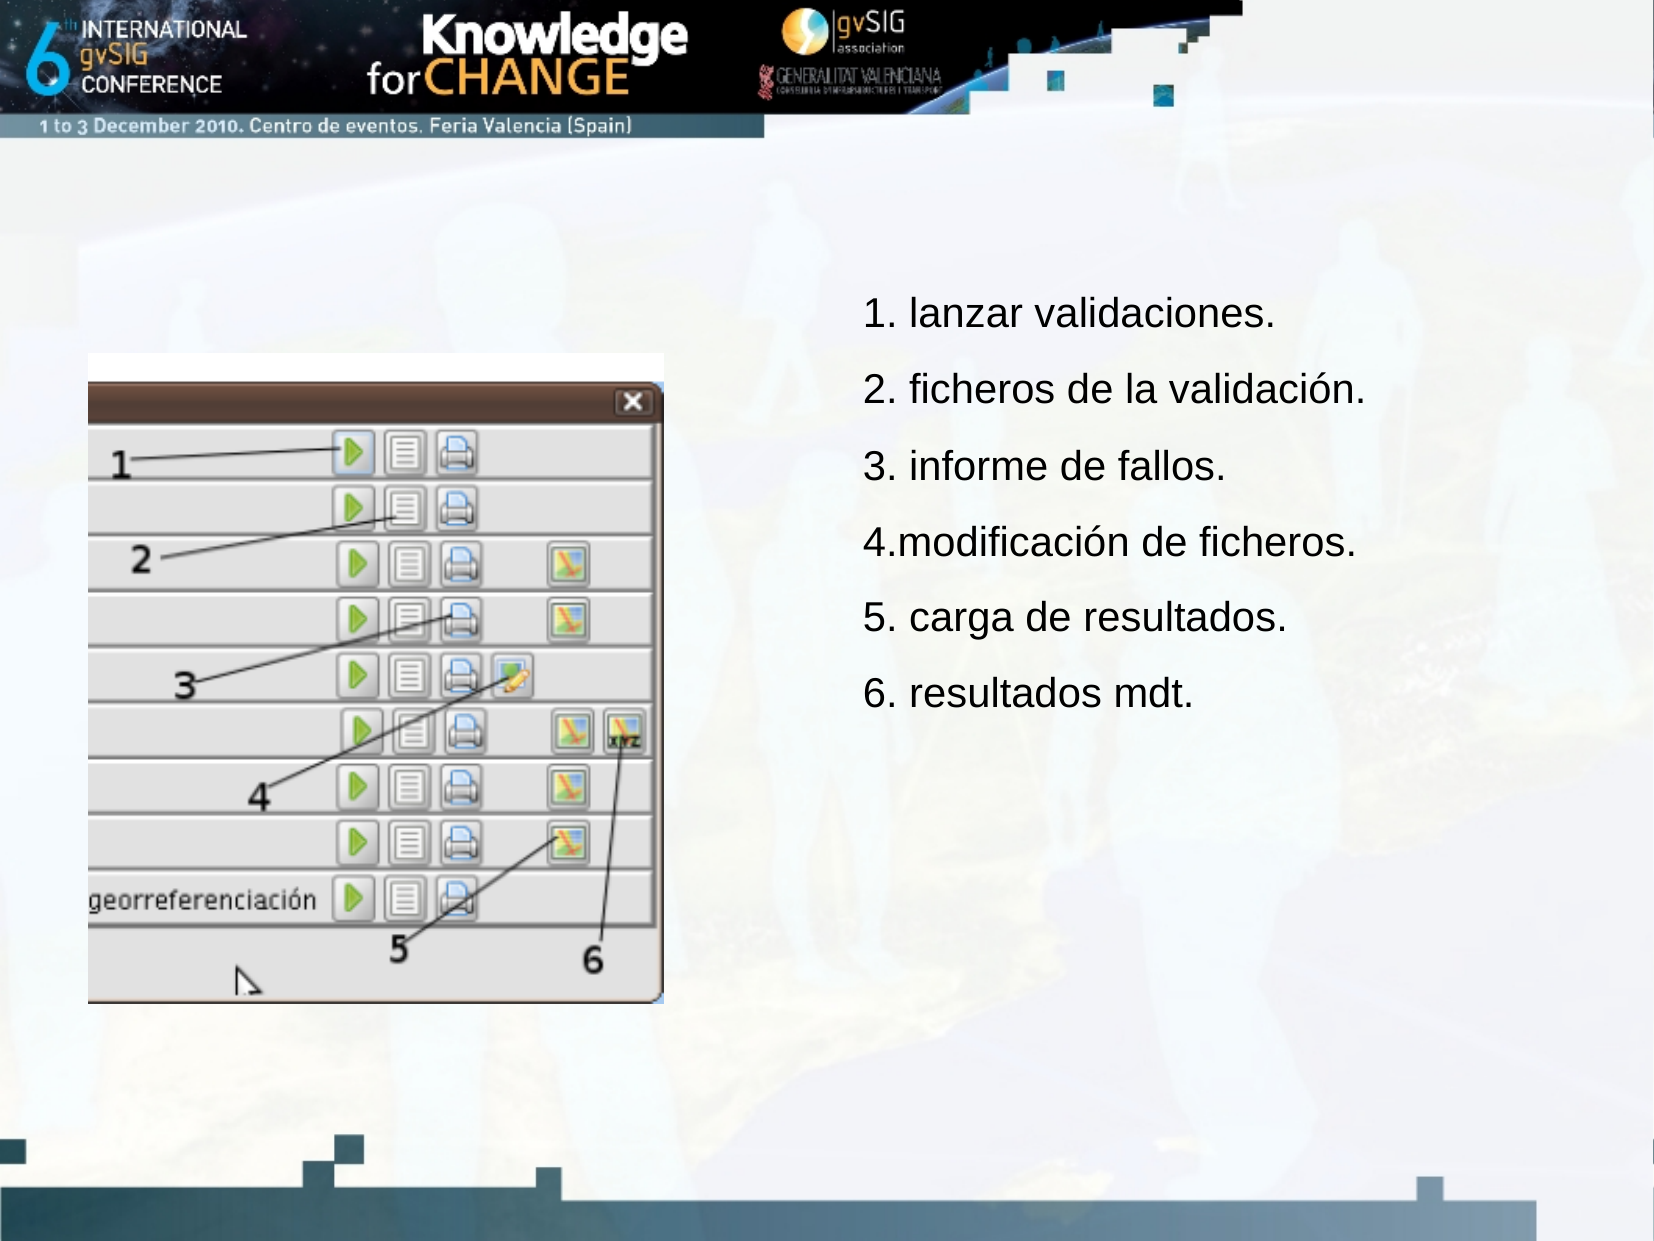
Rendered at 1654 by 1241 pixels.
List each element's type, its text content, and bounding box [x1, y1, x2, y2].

picture [0, 0, 1654, 1241]
list 1. lanzar validaciones. 2. ficheros de la validación. 3. informe de fallos. 4.modificación de ficheros. 5. carga de resultados. 6. resultados mdt. [845, 290, 1572, 1094]
